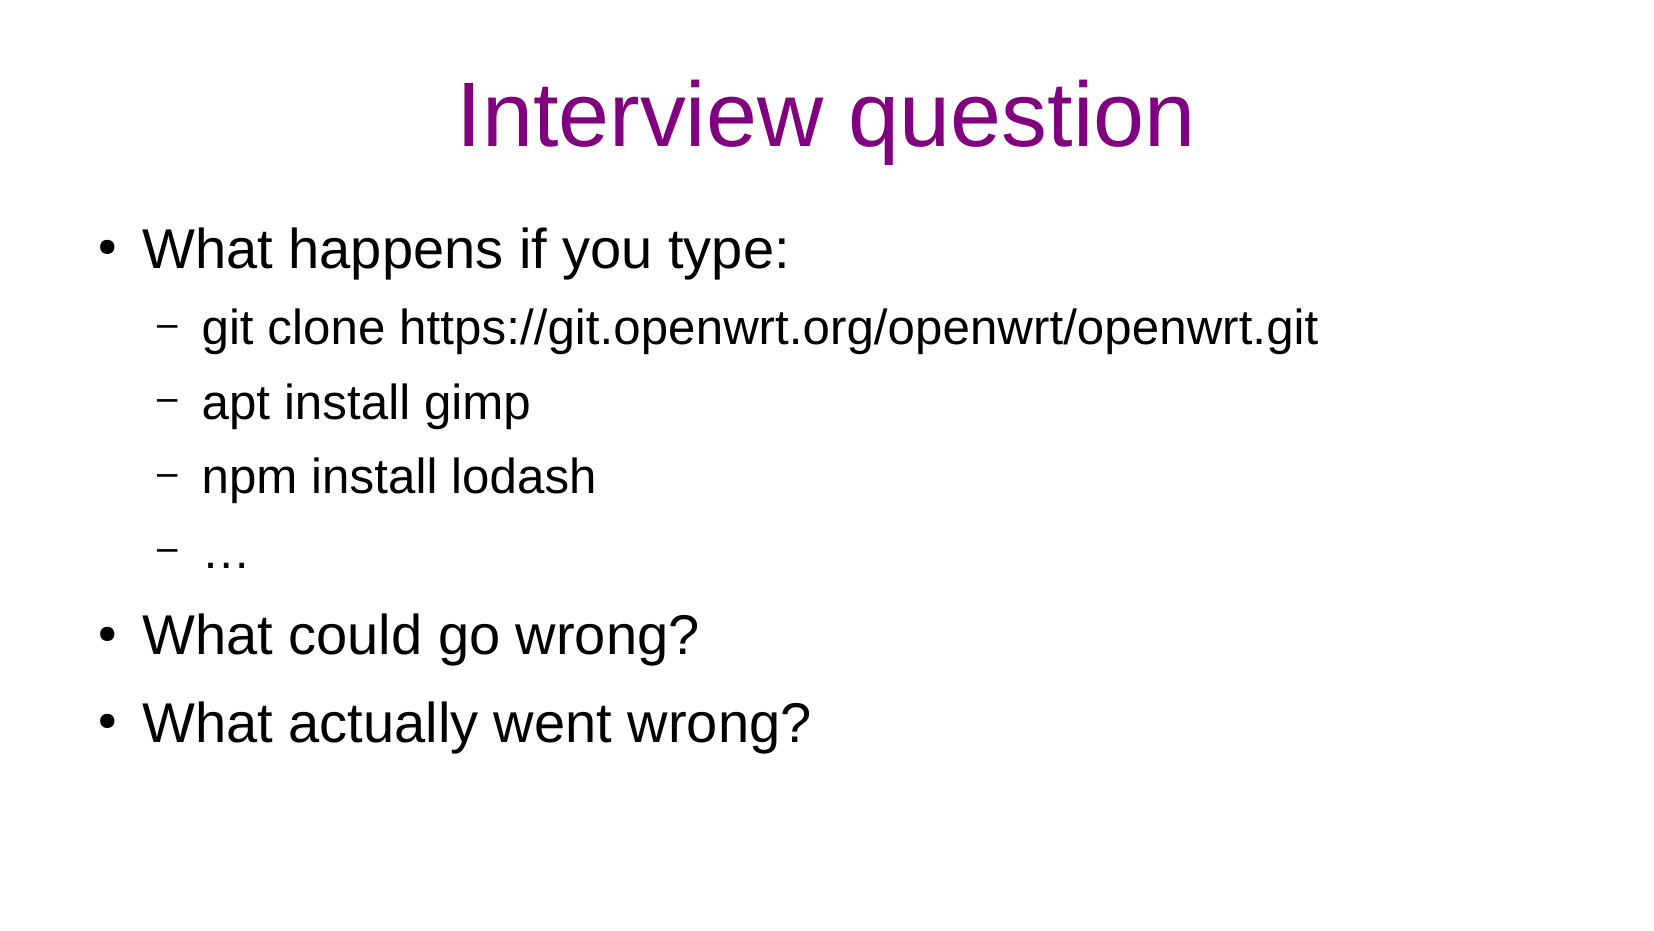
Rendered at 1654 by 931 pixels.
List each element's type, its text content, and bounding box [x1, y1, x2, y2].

list What happens if you type: git clone https://git.openwrt.org/openwrt/openwrt.git apt install gimp npm install lodash … What could go wrong? What actually went wrong? [82, 217, 1571, 757]
title Interview question [82, 0, 1571, 217]
